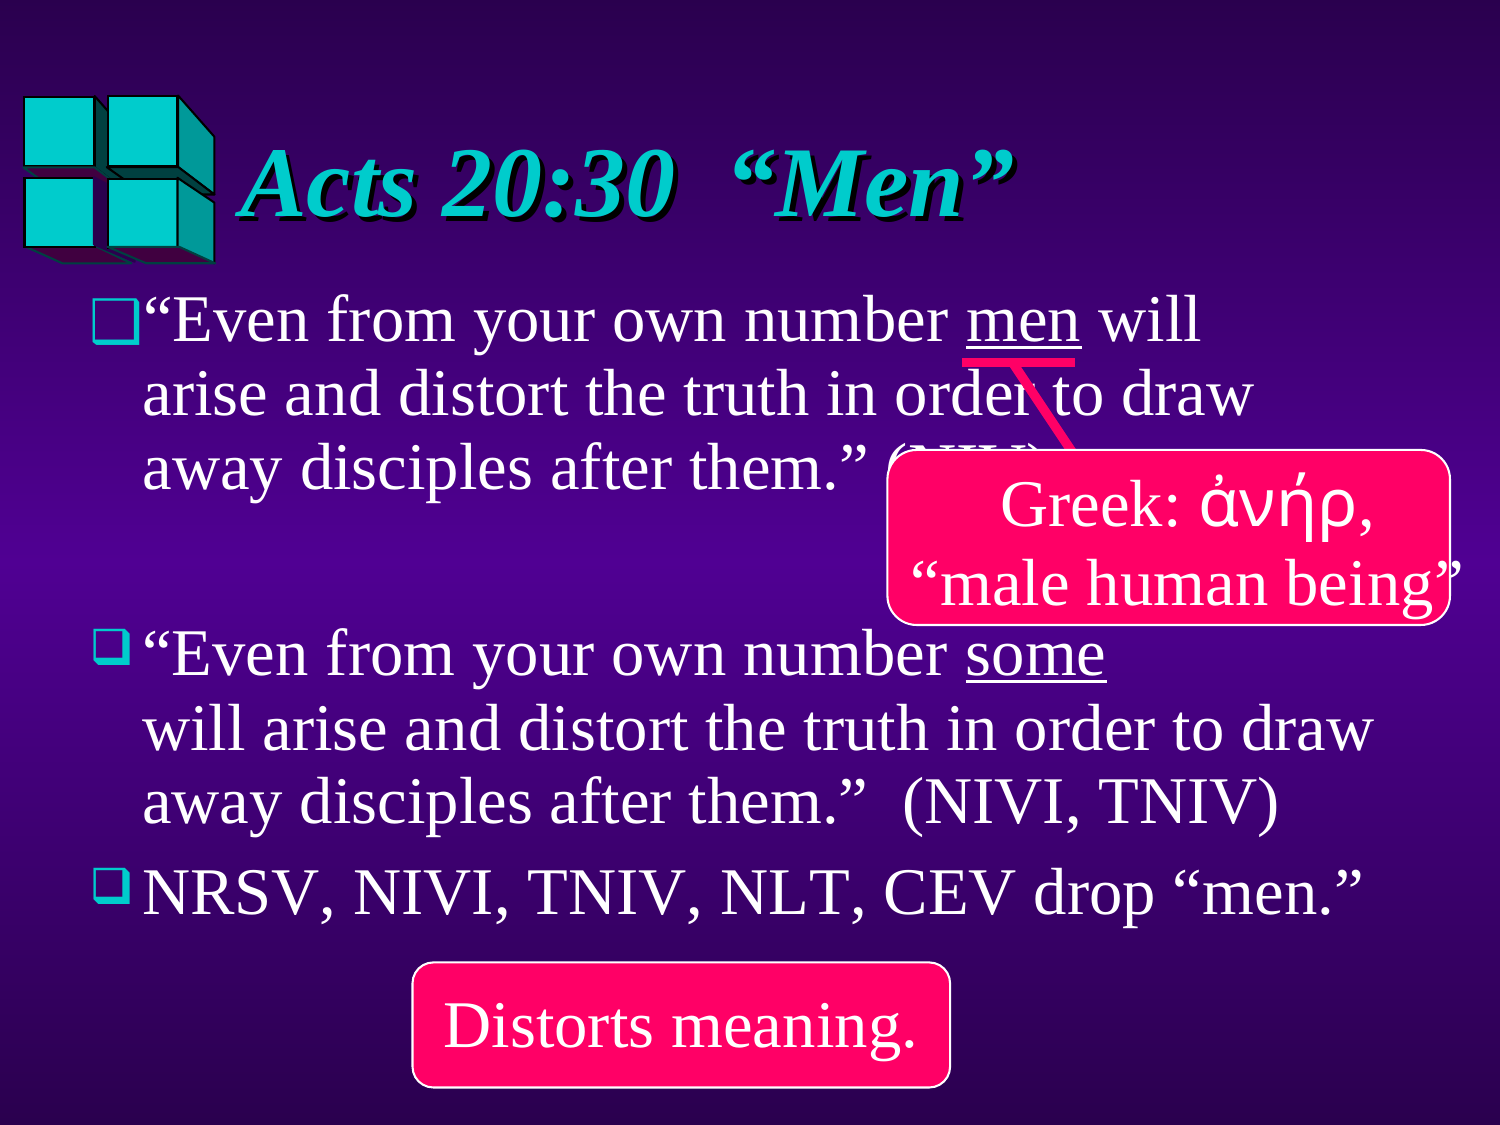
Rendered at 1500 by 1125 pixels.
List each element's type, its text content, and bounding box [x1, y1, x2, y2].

text_box “Even from your own number some will arise and distort the truth in order to draw away disciples after them.” (NIVI, TNIV) NRSV, NIVI, TNIV, NLT, CEV drop “men.” [74, 609, 1463, 1060]
list “Even from your own number men will arise and distort the truth in order to draw away disciples after them.” (NIV) [75, 275, 1338, 576]
text_box Distorts meaning. [412, 1060, 951, 1088]
title Acts 20:30 “Men” [224, 78, 1388, 288]
text_box Greek: ἀνήρ, “male human being” [887, 449, 1450, 625]
